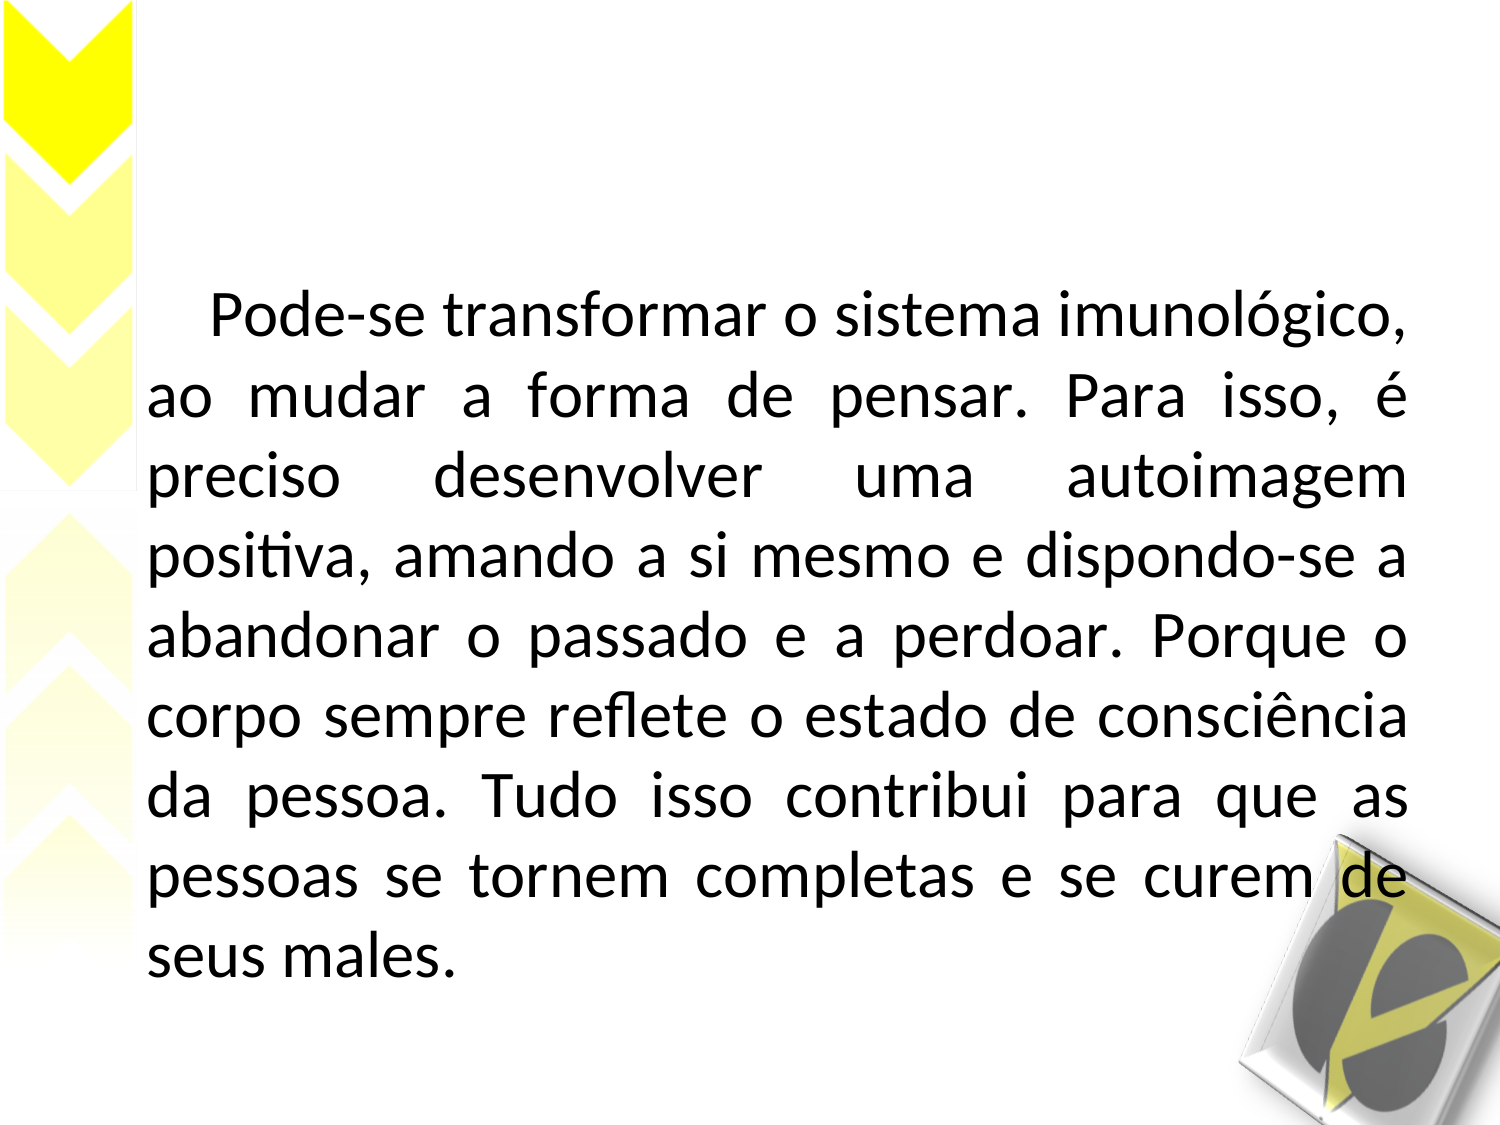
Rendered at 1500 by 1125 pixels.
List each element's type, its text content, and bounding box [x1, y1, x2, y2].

picture [0, 0, 140, 1003]
list Pode-se transformar o sistema imunológico, ao mudar a forma de pensar. Para isso, é preciso desenvolver uma autoimagem positiva, amando a si mesmo e dispondo-se a abandonar o passado e a perdoar. Porque o corpo sempre reflete o estado de consciência da pessoa. Tudo isso contribui para que as pessoas se tornem completas e se curem de seus males. [75, 262, 1426, 1005]
picture [1194, 786, 1500, 1125]
